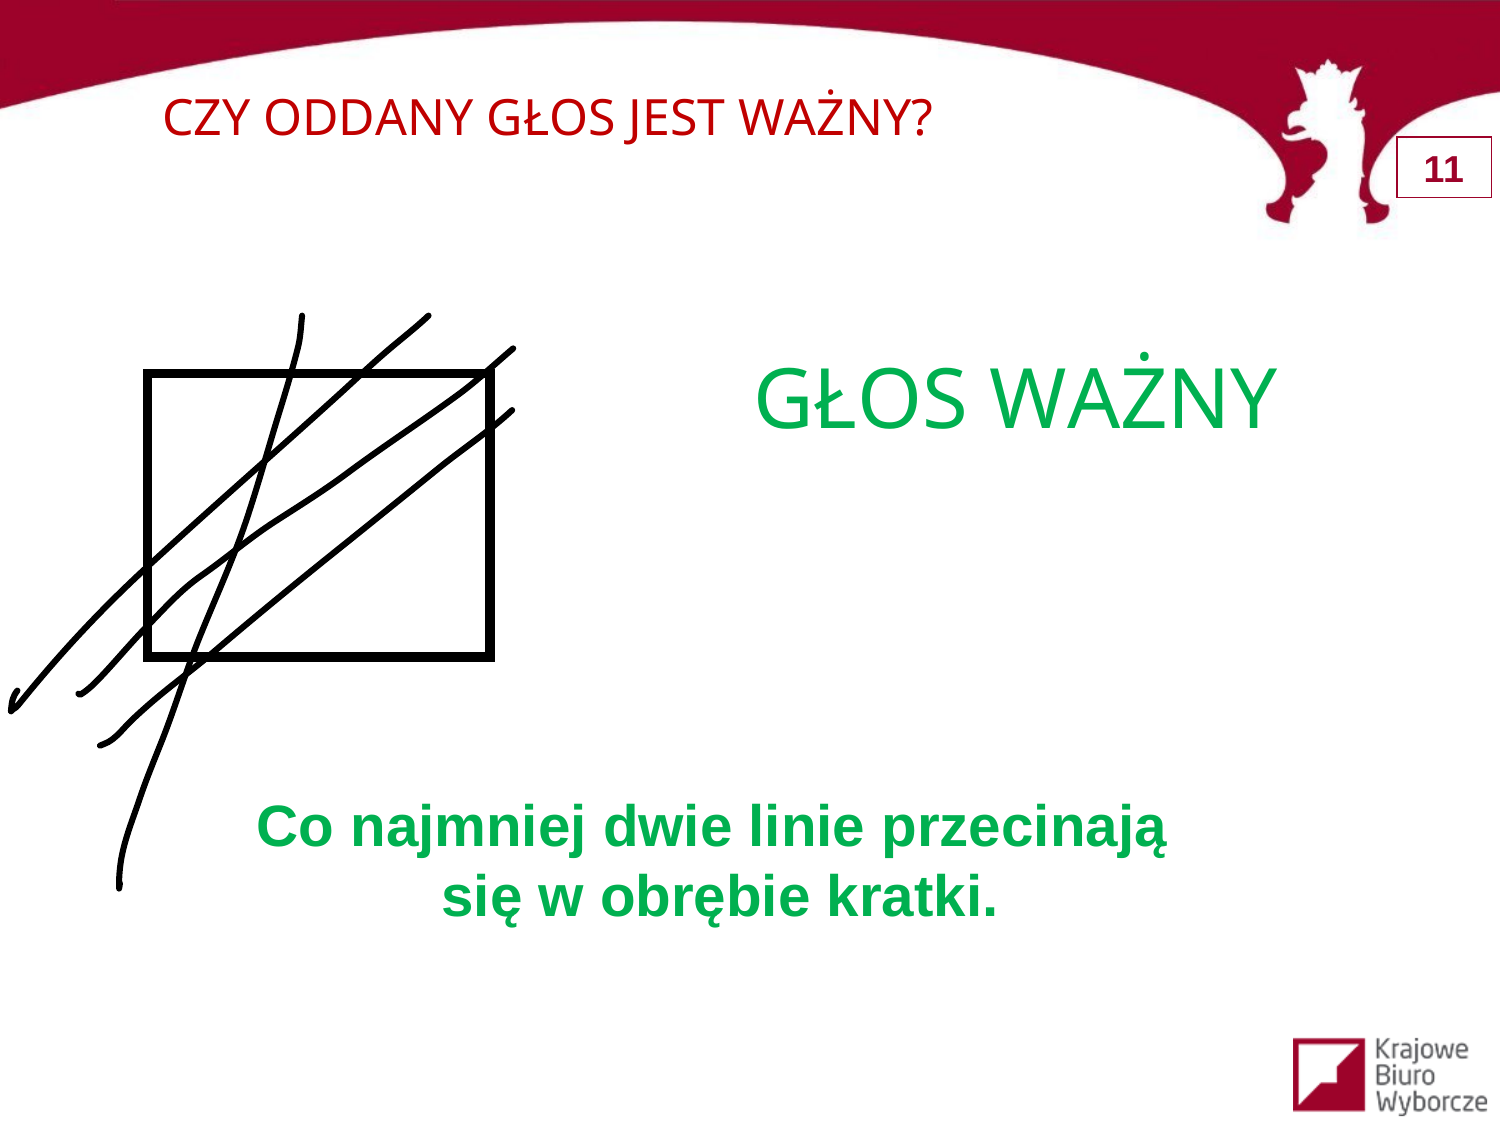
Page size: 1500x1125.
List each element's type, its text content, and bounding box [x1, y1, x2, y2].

text_box Co najmniej dwie linie przecinają się w obrębie kratki. [29, 780, 1412, 937]
text_box GŁOS WAŻNY [714, 338, 1317, 454]
text_box CZY ODDANY GŁOS JEST WAŻNY? [147, 78, 1164, 154]
picture [4, 309, 519, 895]
picture [1293, 1035, 1489, 1118]
picture [0, 0, 1500, 262]
